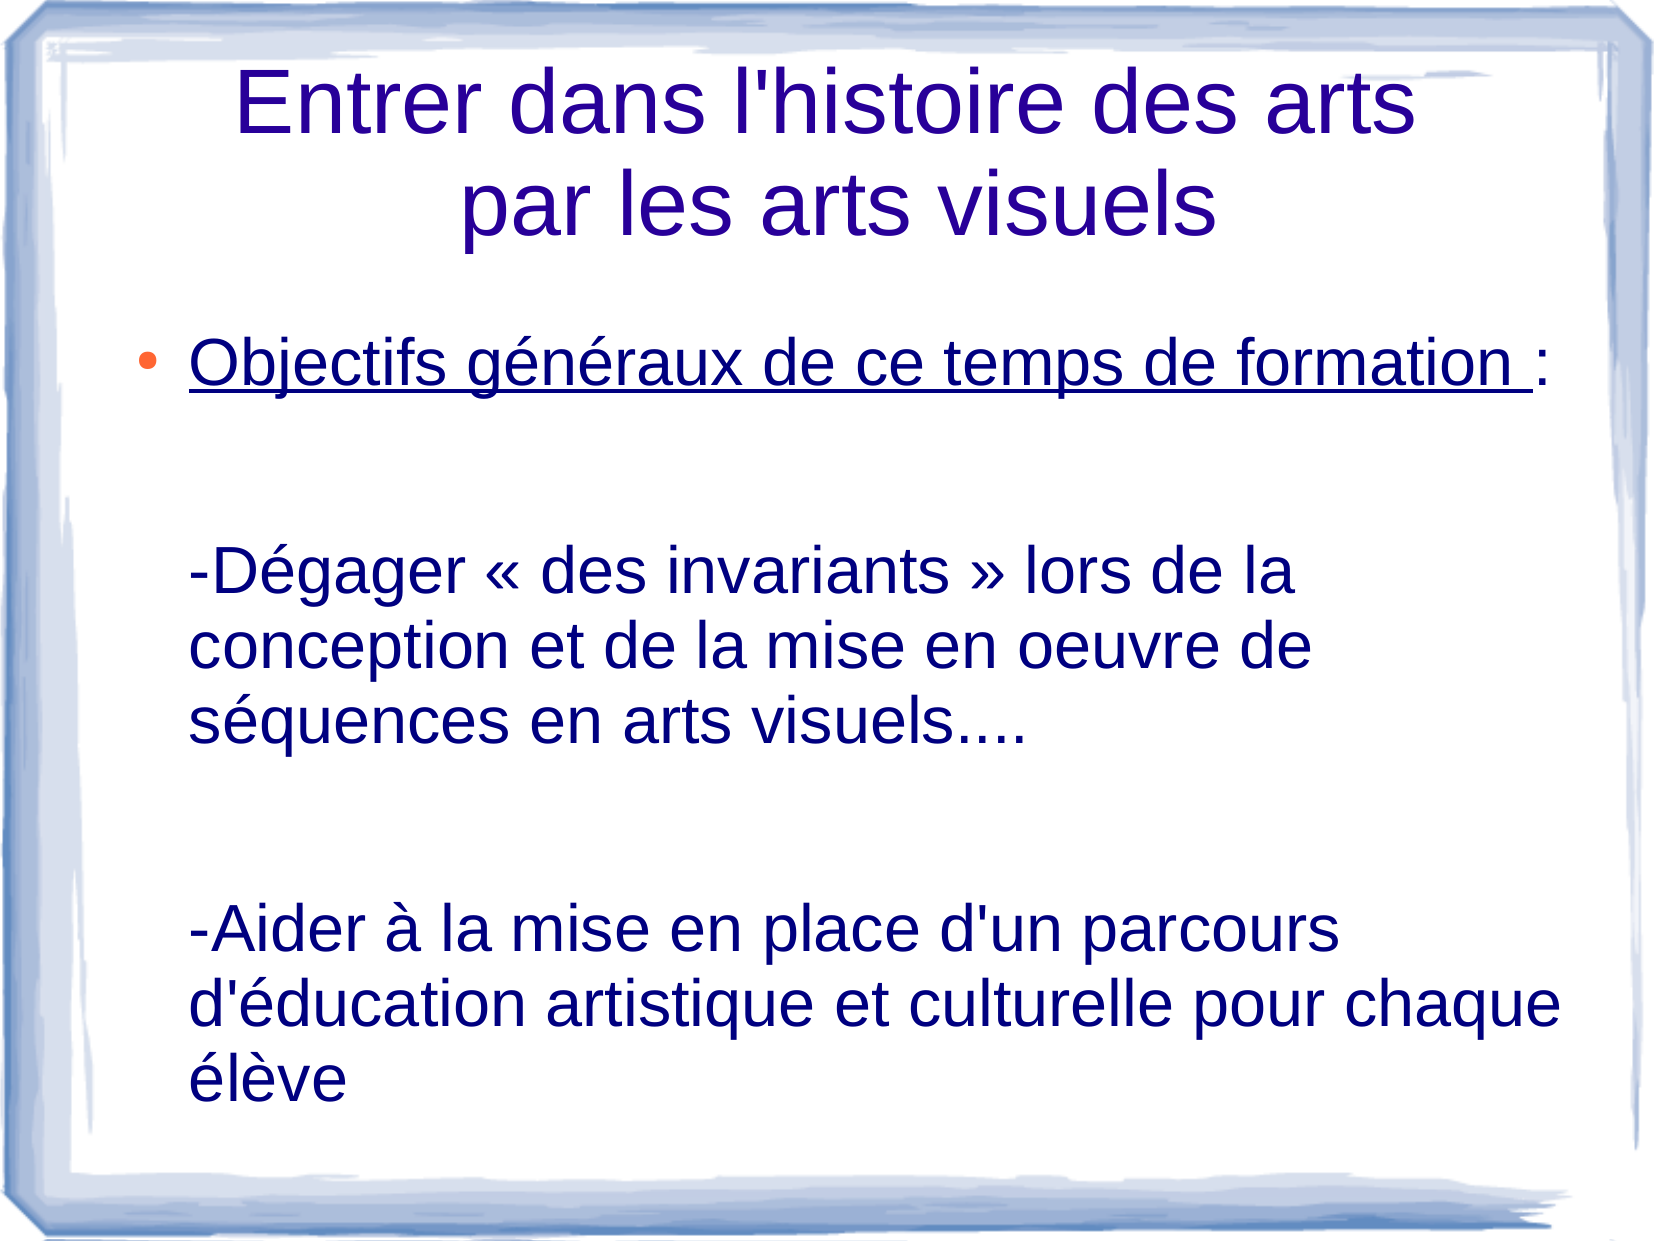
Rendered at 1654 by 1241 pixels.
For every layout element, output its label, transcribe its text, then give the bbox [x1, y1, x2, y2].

picture [0, 0, 1654, 1241]
title Entrer dans l'histoire des arts par les arts visuels [82, 49, 1571, 257]
list Objectifs généraux de ce temps de formation : -Dégager « des invariants » lors de la conception et de la mise en oeuvre de séquences en arts visuels.... -Aider à la mise en place d'un parcours d'éducation artistique et culturelle pour chaque élève [118, 324, 1571, 1144]
